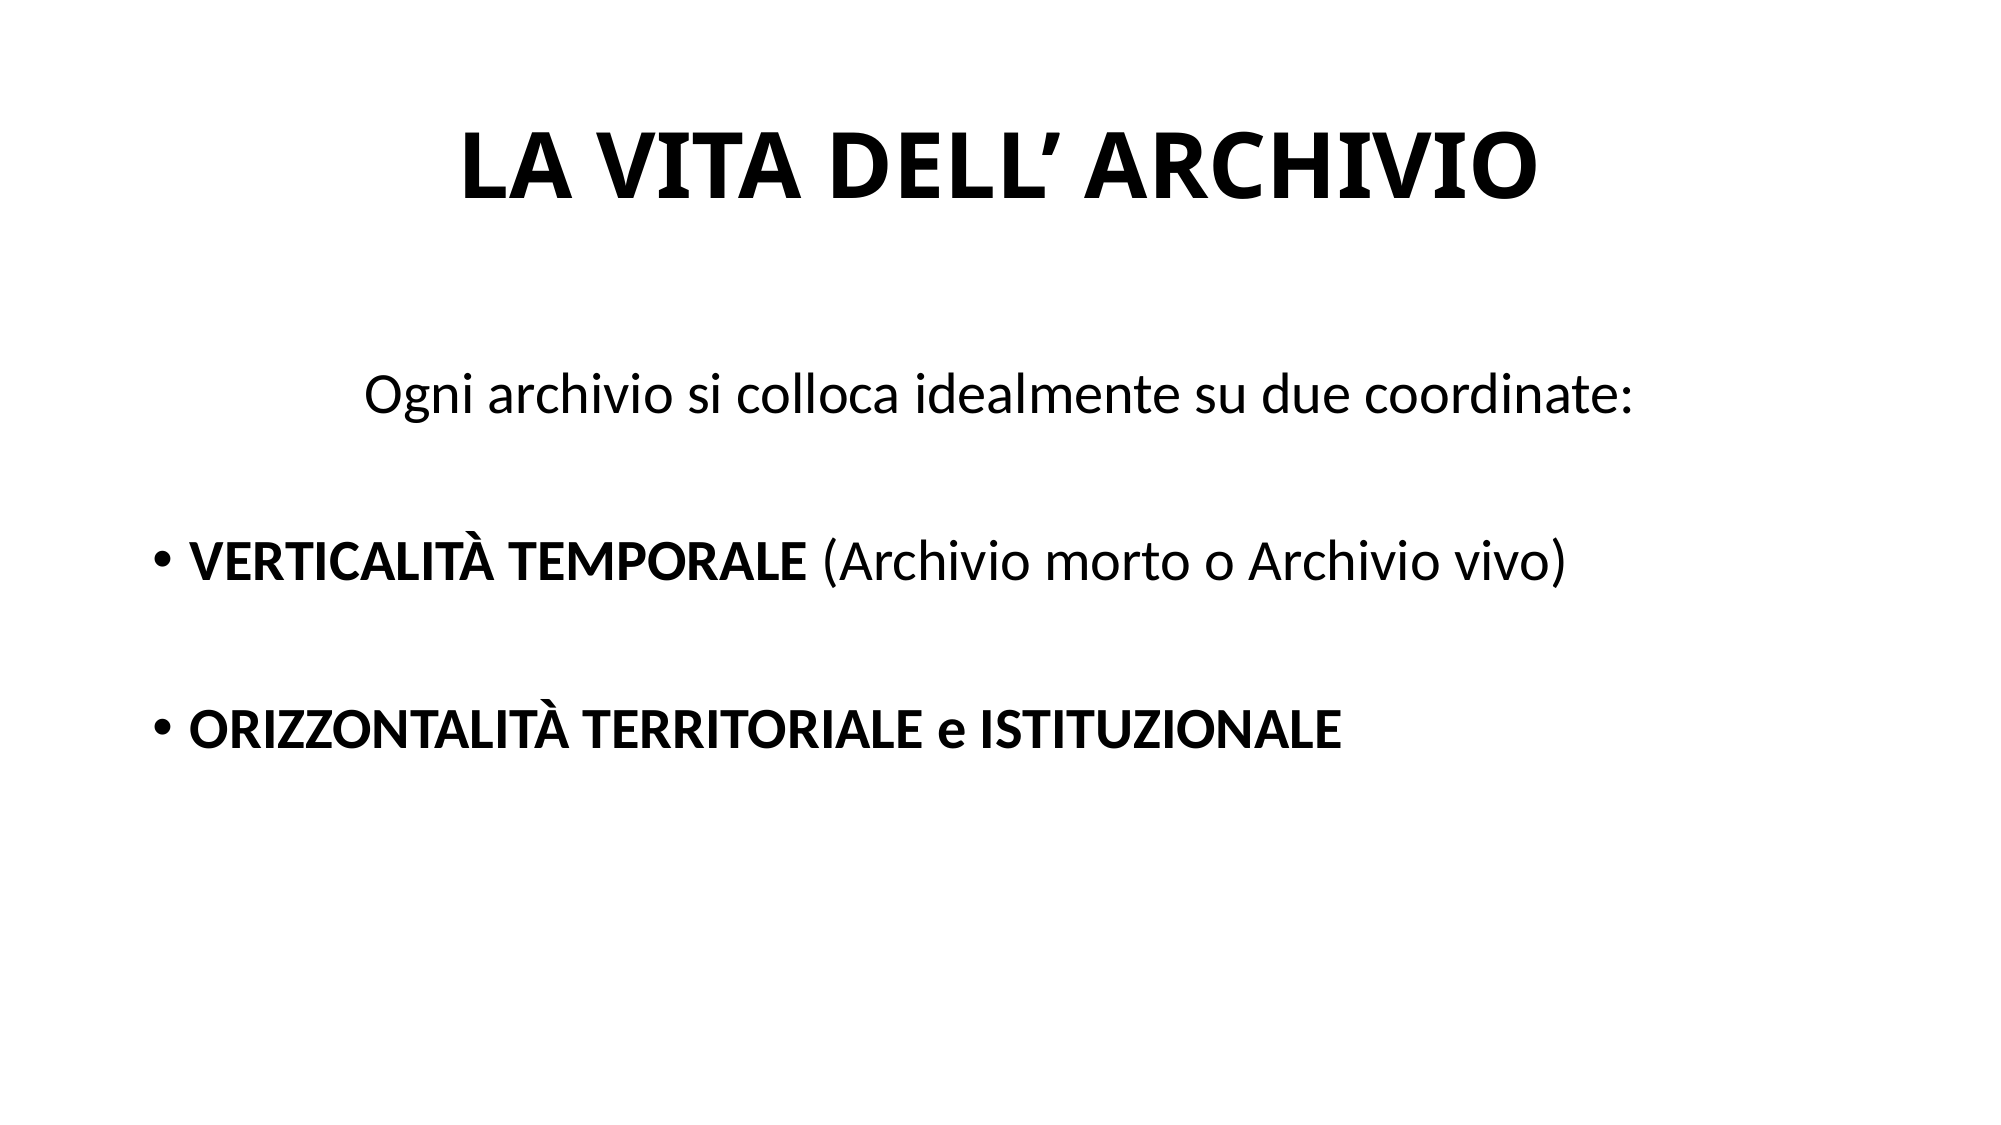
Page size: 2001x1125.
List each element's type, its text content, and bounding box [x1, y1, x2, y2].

list Ogni archivio si colloca idealmente su due coordinate: VERTICALITÀ TEMPORALE (Archivio morto o Archivio vivo) ORIZZONTALITÀ TERRITORIALE e ISTITUZIONALE [137, 355, 1863, 1014]
title LA VITA DELL’ ARCHIVIO [137, 59, 1863, 278]
